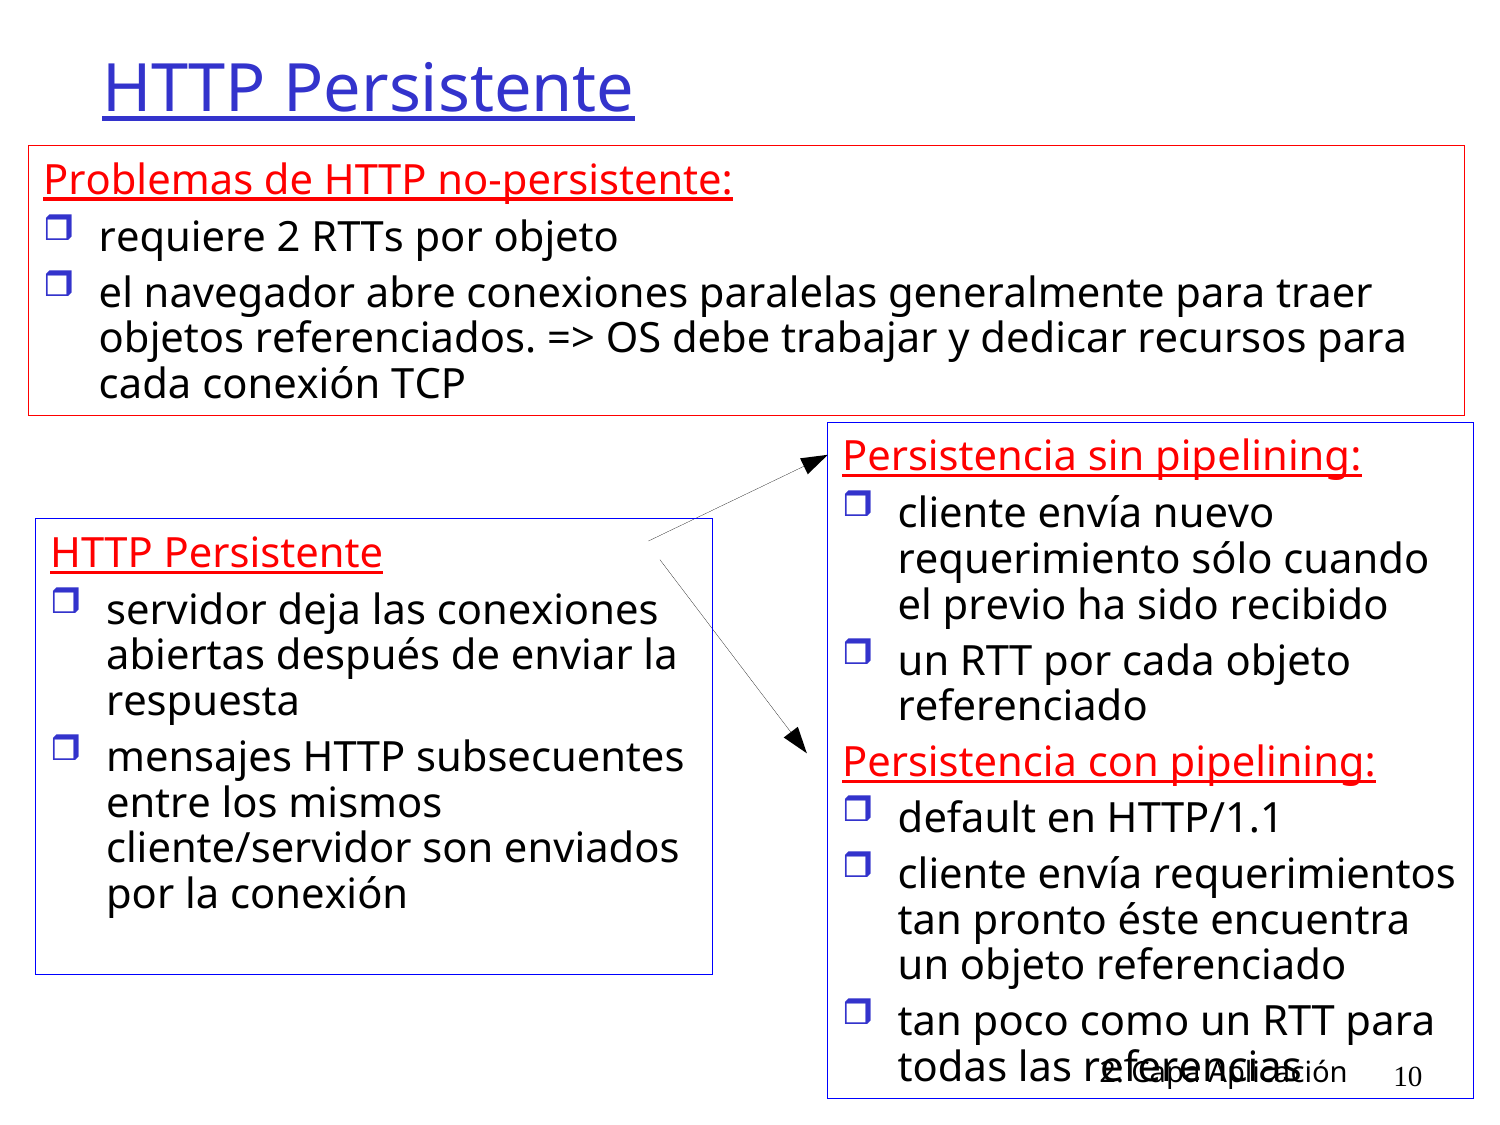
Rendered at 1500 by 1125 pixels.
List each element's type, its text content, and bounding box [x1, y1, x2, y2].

list Persistencia sin pipelining: cliente envía nuevo requerimiento sólo cuando el previo ha sido recibido un RTT por cada objeto referenciado Persistencia con pipelining: default en HTTP/1.1 cliente envía requerimientos tan pronto éste encuentra un objeto referenciado tan poco como un RTT para todas las referencias [827, 422, 1474, 1076]
list Problemas de HTTP no-persistente: requiere 2 RTTs por objeto el navegador abre conexiones paralelas generalmente para traer objetos referenciados. => OS debe trabajar y dedicar recursos para cada conexión TCP [28, 145, 1465, 410]
title HTTP Persistente [87, 15, 1463, 145]
list HTTP Persistente servidor deja las conexiones abiertas después de enviar la respuesta mensajes HTTP subsecuentes entre los mismos cliente/servidor son enviados por la conexión [35, 518, 713, 975]
